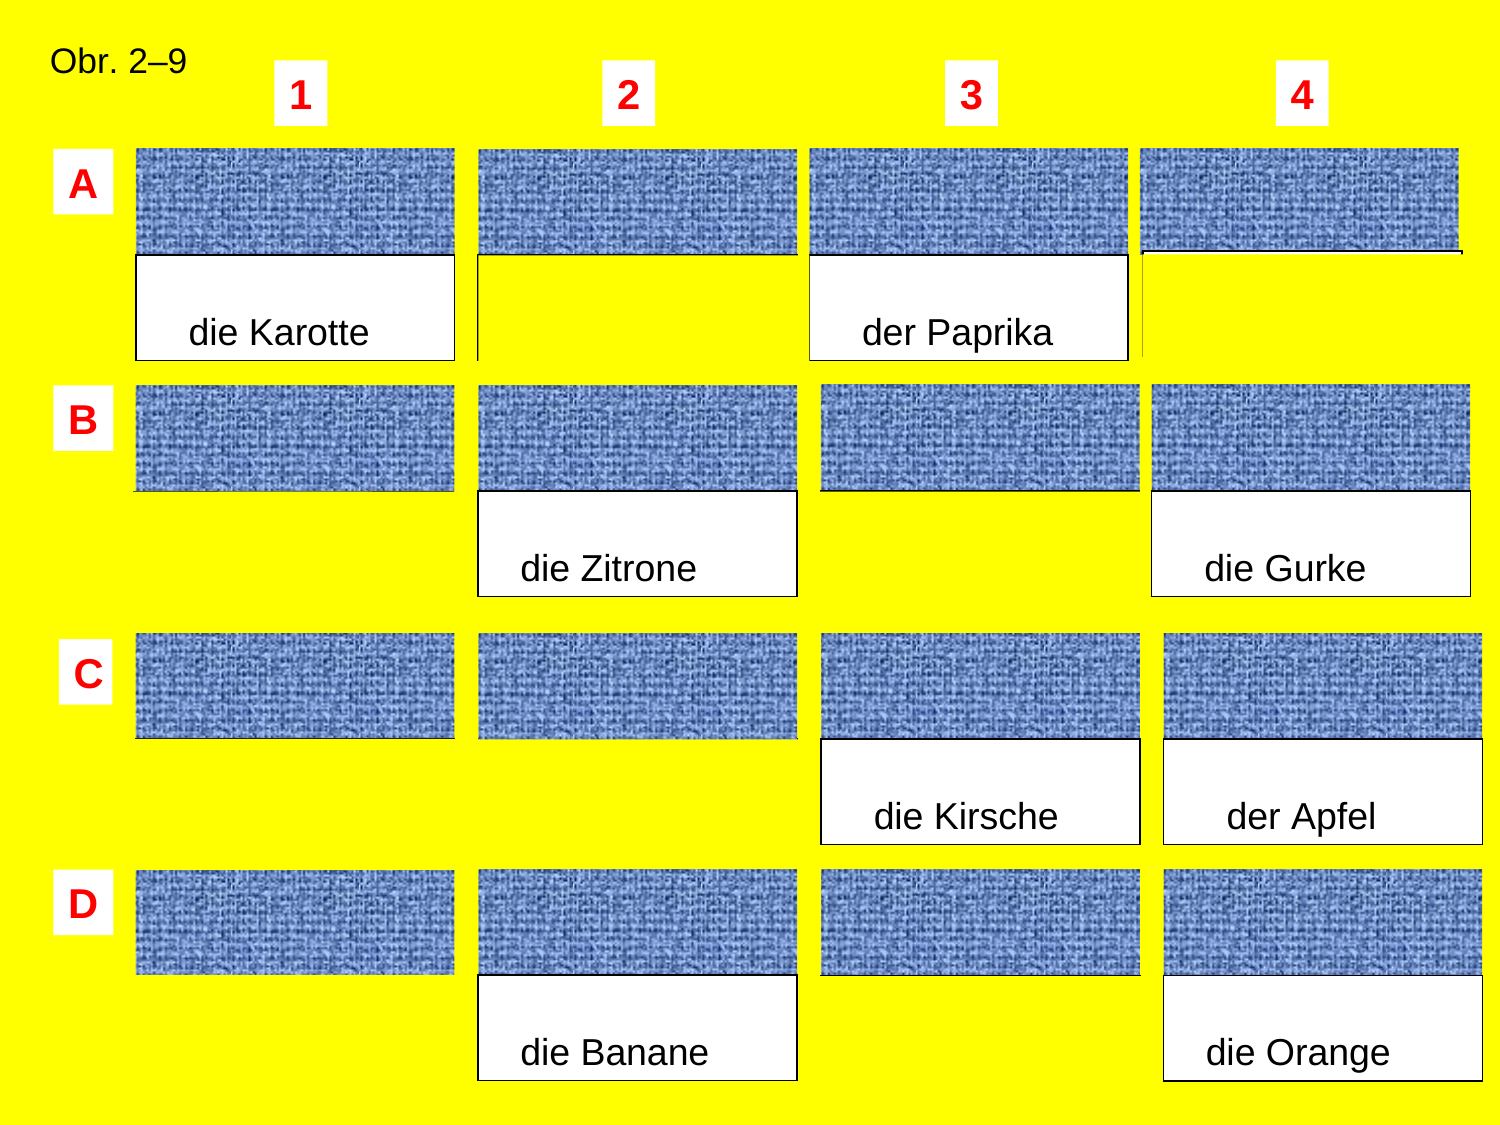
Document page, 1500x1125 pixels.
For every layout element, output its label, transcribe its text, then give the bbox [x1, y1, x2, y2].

text_box [1163, 633, 1483, 739]
text_box [809, 148, 1129, 254]
text_box [135, 148, 455, 254]
text_box die Zitrone [478, 491, 797, 597]
text_box 1 [274, 60, 328, 126]
text_box D [53, 869, 114, 936]
text_box [478, 385, 798, 492]
text_box [1151, 384, 1471, 491]
text_box [478, 149, 810, 374]
text_box [466, 633, 810, 858]
text_box Obr. 2‒9 [35, 30, 203, 89]
text_box [478, 869, 798, 976]
text_box der Paprika [809, 254, 1129, 361]
text_box 4 [1275, 60, 1329, 126]
text_box [1163, 869, 1483, 975]
text_box der Apfel [1163, 739, 1483, 845]
text_box die Karotte [135, 254, 455, 361]
text_box [821, 633, 1140, 739]
text_box C [58, 639, 113, 705]
text_box [127, 385, 467, 610]
text_box 2 [602, 60, 656, 126]
text_box die Orange [1163, 975, 1483, 1081]
text_box A [53, 148, 114, 215]
text_box B [53, 385, 114, 451]
text_box [1139, 148, 1474, 362]
text_box 3 [945, 60, 998, 126]
text_box [812, 384, 1143, 610]
text_box die Gurke [1151, 491, 1471, 597]
text_box [127, 870, 457, 1094]
text_box [113, 633, 457, 858]
text_box die Kirsche [821, 739, 1140, 845]
text_box die Banane [478, 975, 797, 1081]
text_box [812, 869, 1143, 1094]
